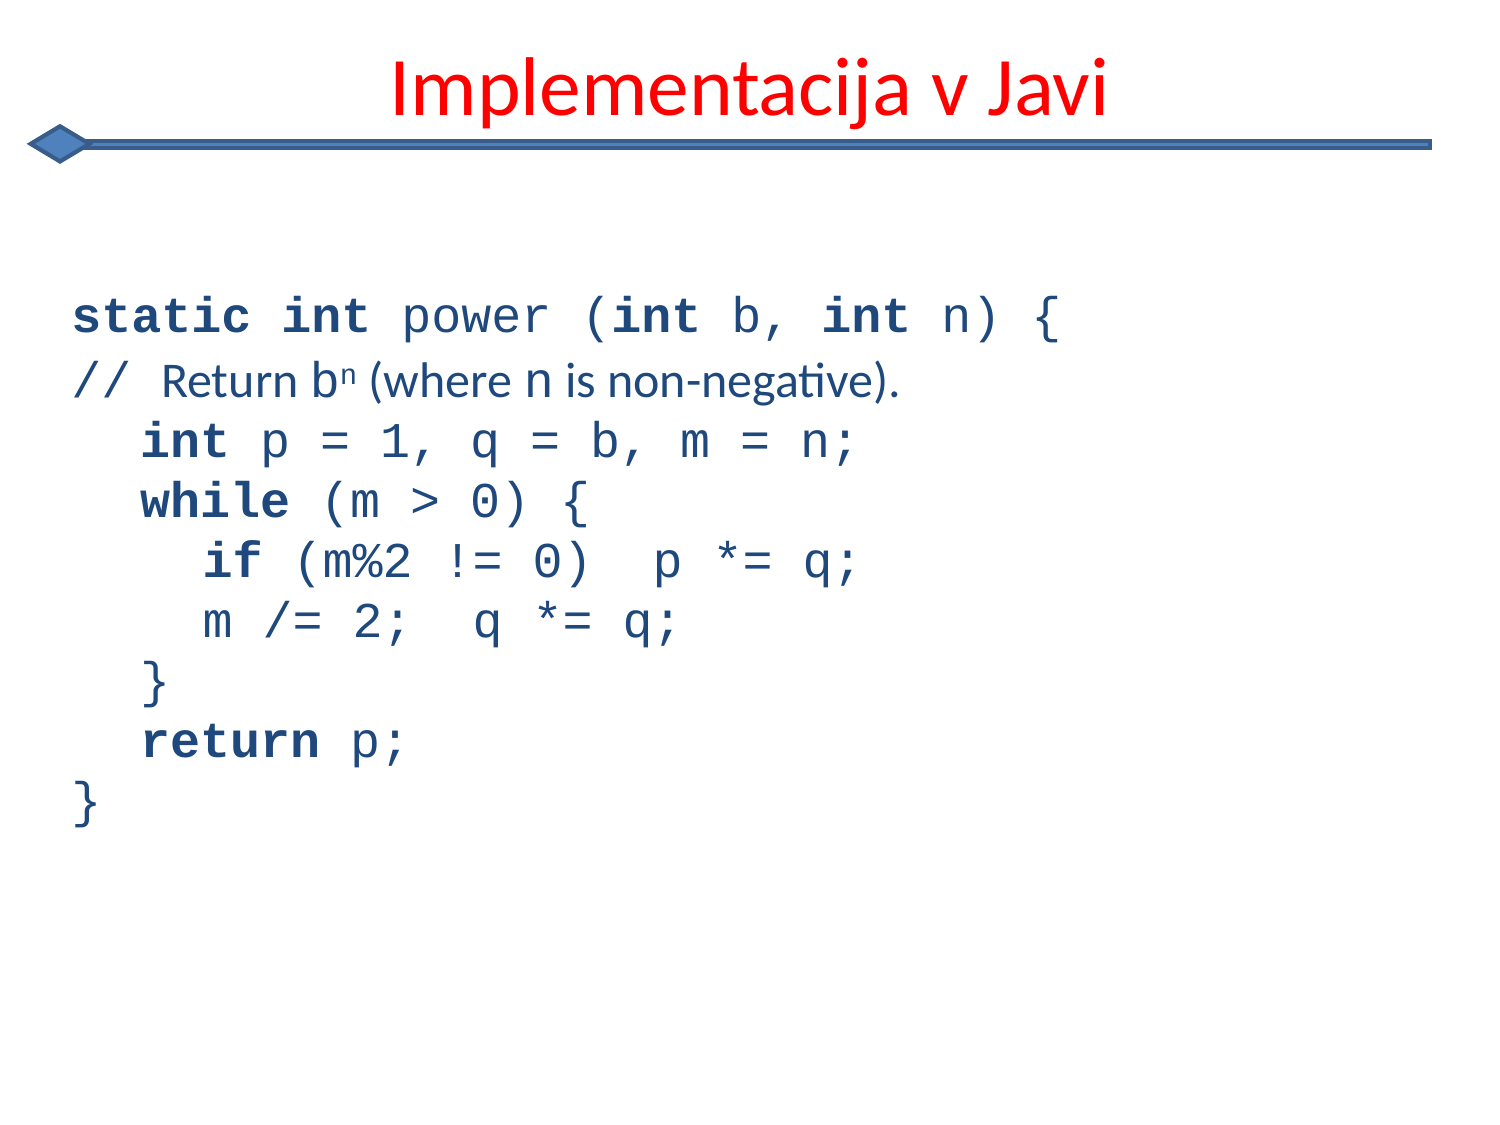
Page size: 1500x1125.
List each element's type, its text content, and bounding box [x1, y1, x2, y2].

list static int power (int b, int n) { // Return bn (where n is non-negative). int p = 1, q = b, m = n; while (m > 0) { if (m%2 != 0) p *= q; m /= 2; q *= q; } return p; } [0, 249, 1276, 1013]
title Implementacija v Javi [75, 23, 1426, 141]
